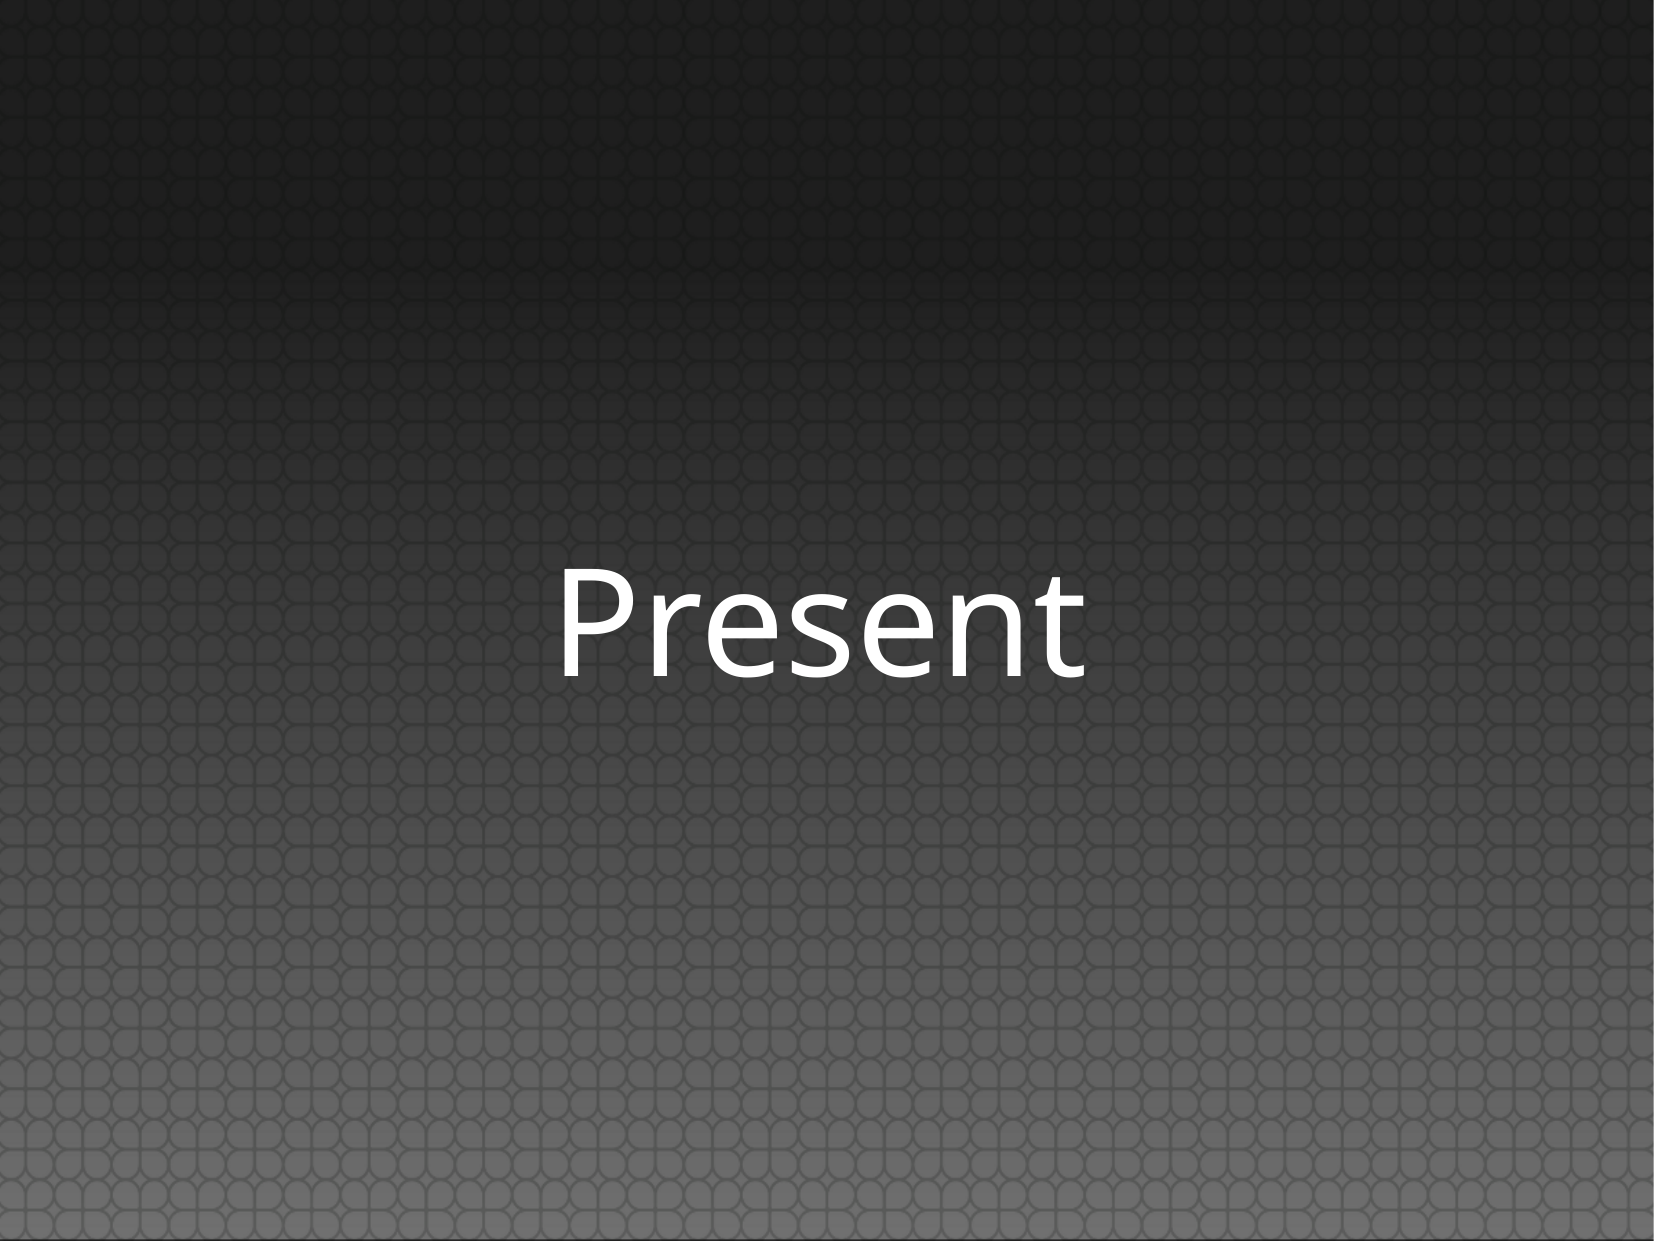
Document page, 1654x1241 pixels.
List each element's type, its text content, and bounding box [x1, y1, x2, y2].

title Present [75, 525, 1564, 713]
picture [0, 0, 1654, 1241]
